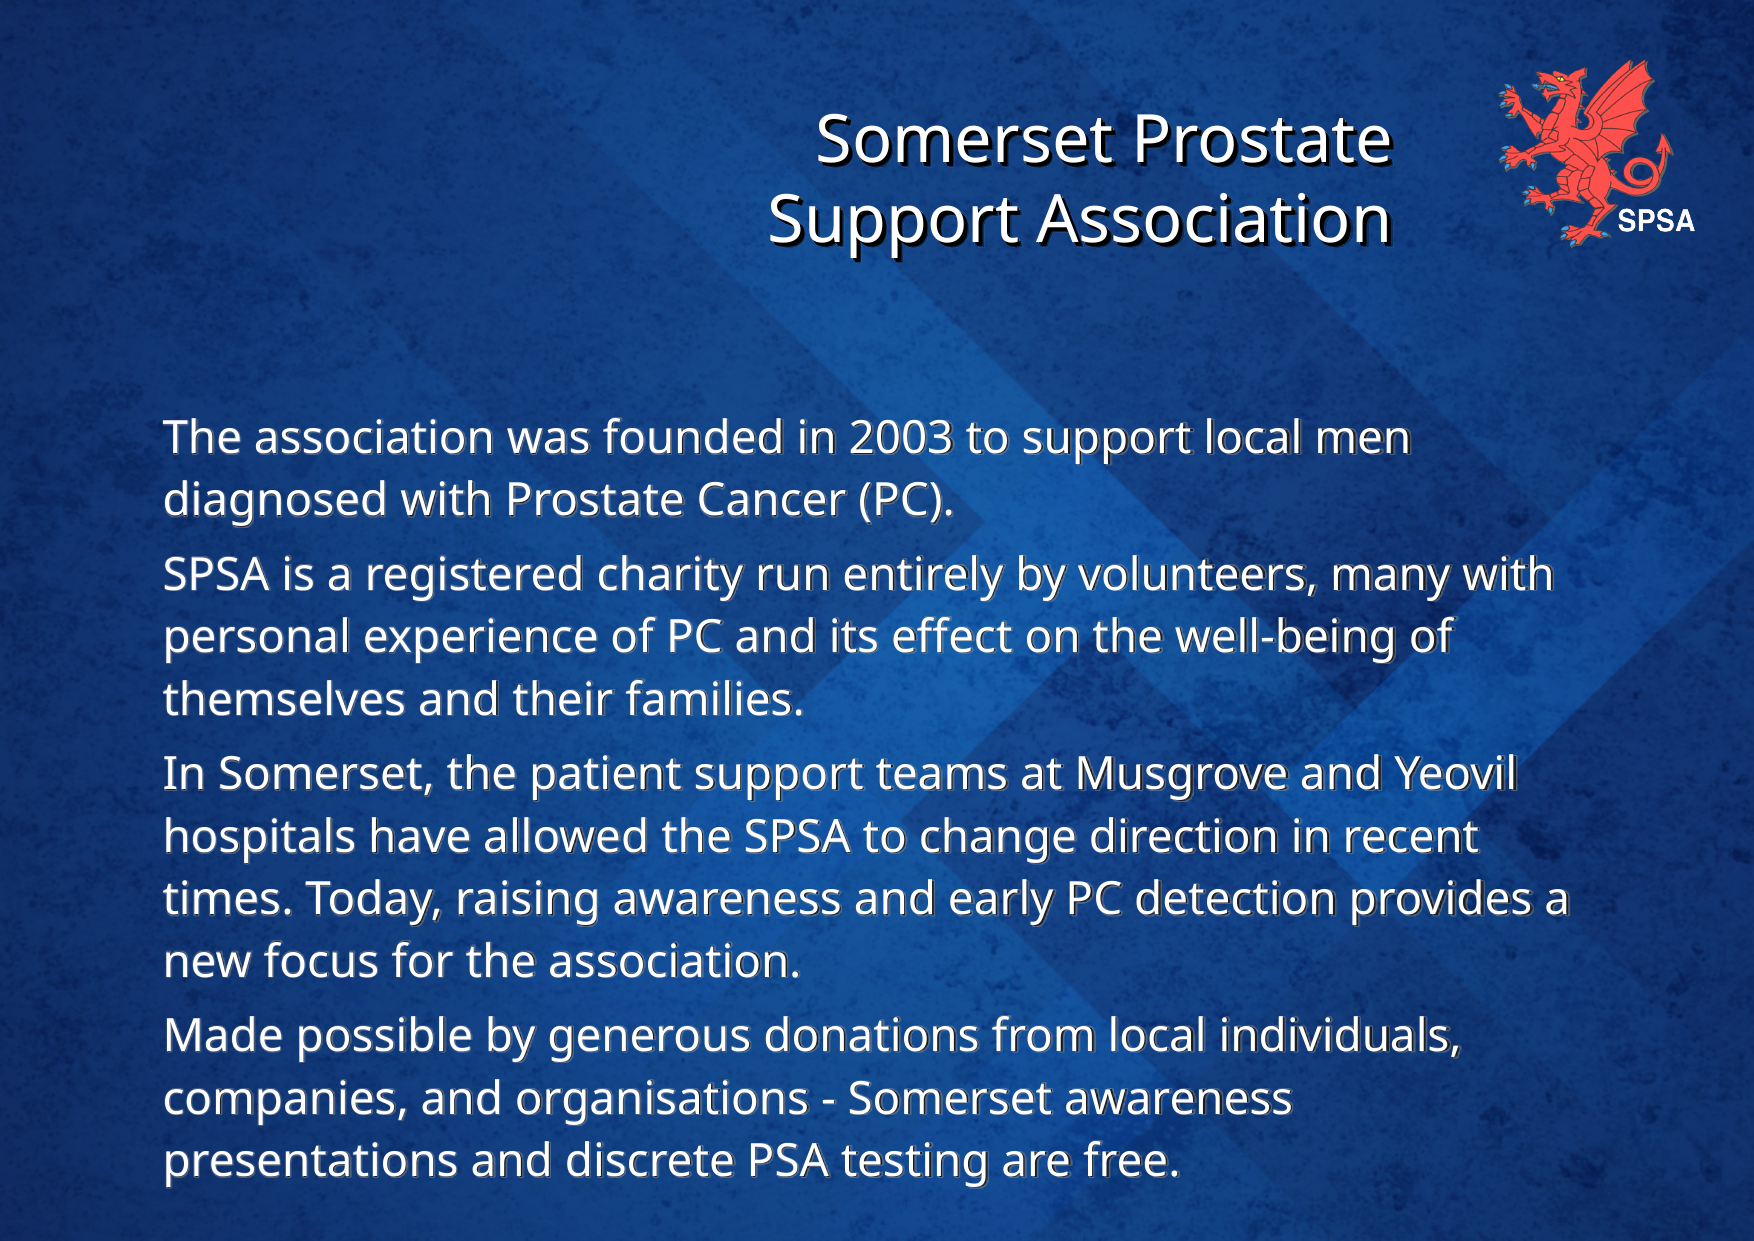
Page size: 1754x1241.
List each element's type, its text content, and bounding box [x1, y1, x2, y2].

picture [0, 0, 1754, 1241]
text_box Somerset Prostate Support Association [696, 95, 1394, 256]
text_box The association was founded in 2003 to support local men diagnosed with Prostate Cancer (PC). SPSA is a registered charity run entirely by volunteers, many with personal experience of PC and its effect on the well-being of themselves and their families. In Somerset, the patient support teams at Musgrove and Yeovil hospitals have allowed the SPSA to change direction in recent times. Today, raising awareness and early PC detection provides a new focus for the association. Made possible by generous donations from local individuals, companies, and organisations - Somerset awareness presentations and discrete PSA testing are free. [147, 396, 1608, 1099]
